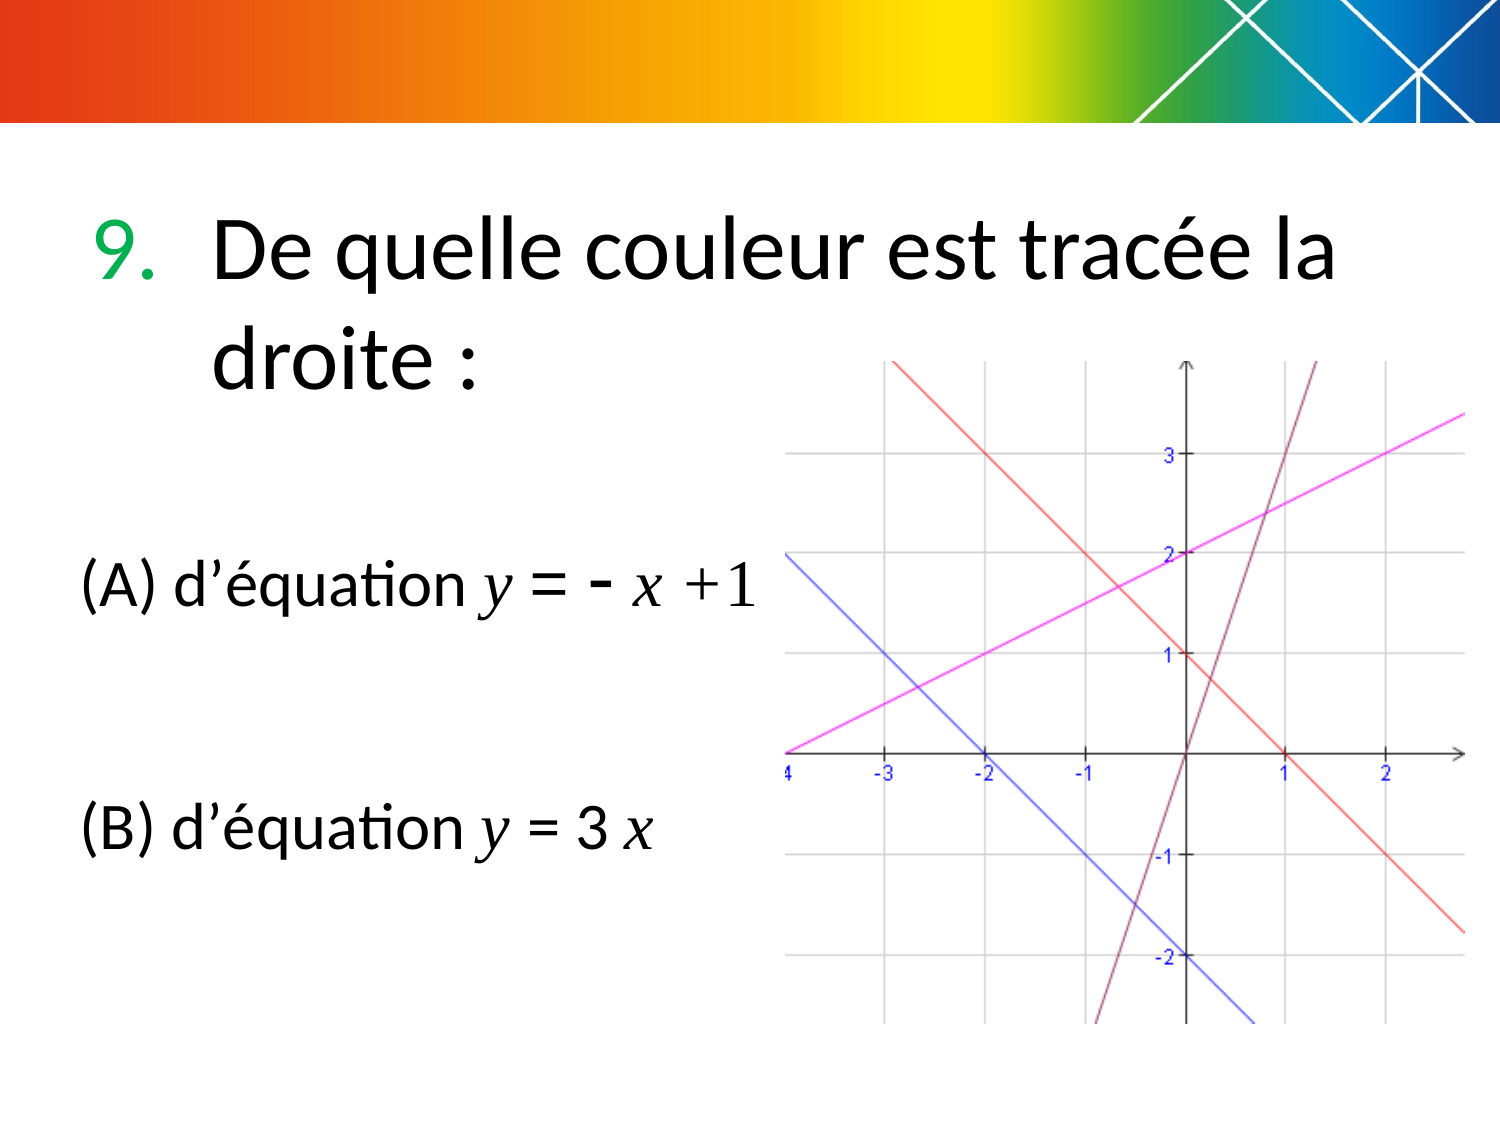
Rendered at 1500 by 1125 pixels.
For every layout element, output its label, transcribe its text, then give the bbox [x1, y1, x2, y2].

picture [785, 361, 1465, 1024]
text_box d’équation y = - x +1 d’équation y = 3 x [64, 515, 798, 871]
title De quelle couleur est tracée la droite : [75, 163, 1471, 433]
picture [0, 0, 1359, 123]
picture [1340, 0, 1500, 123]
